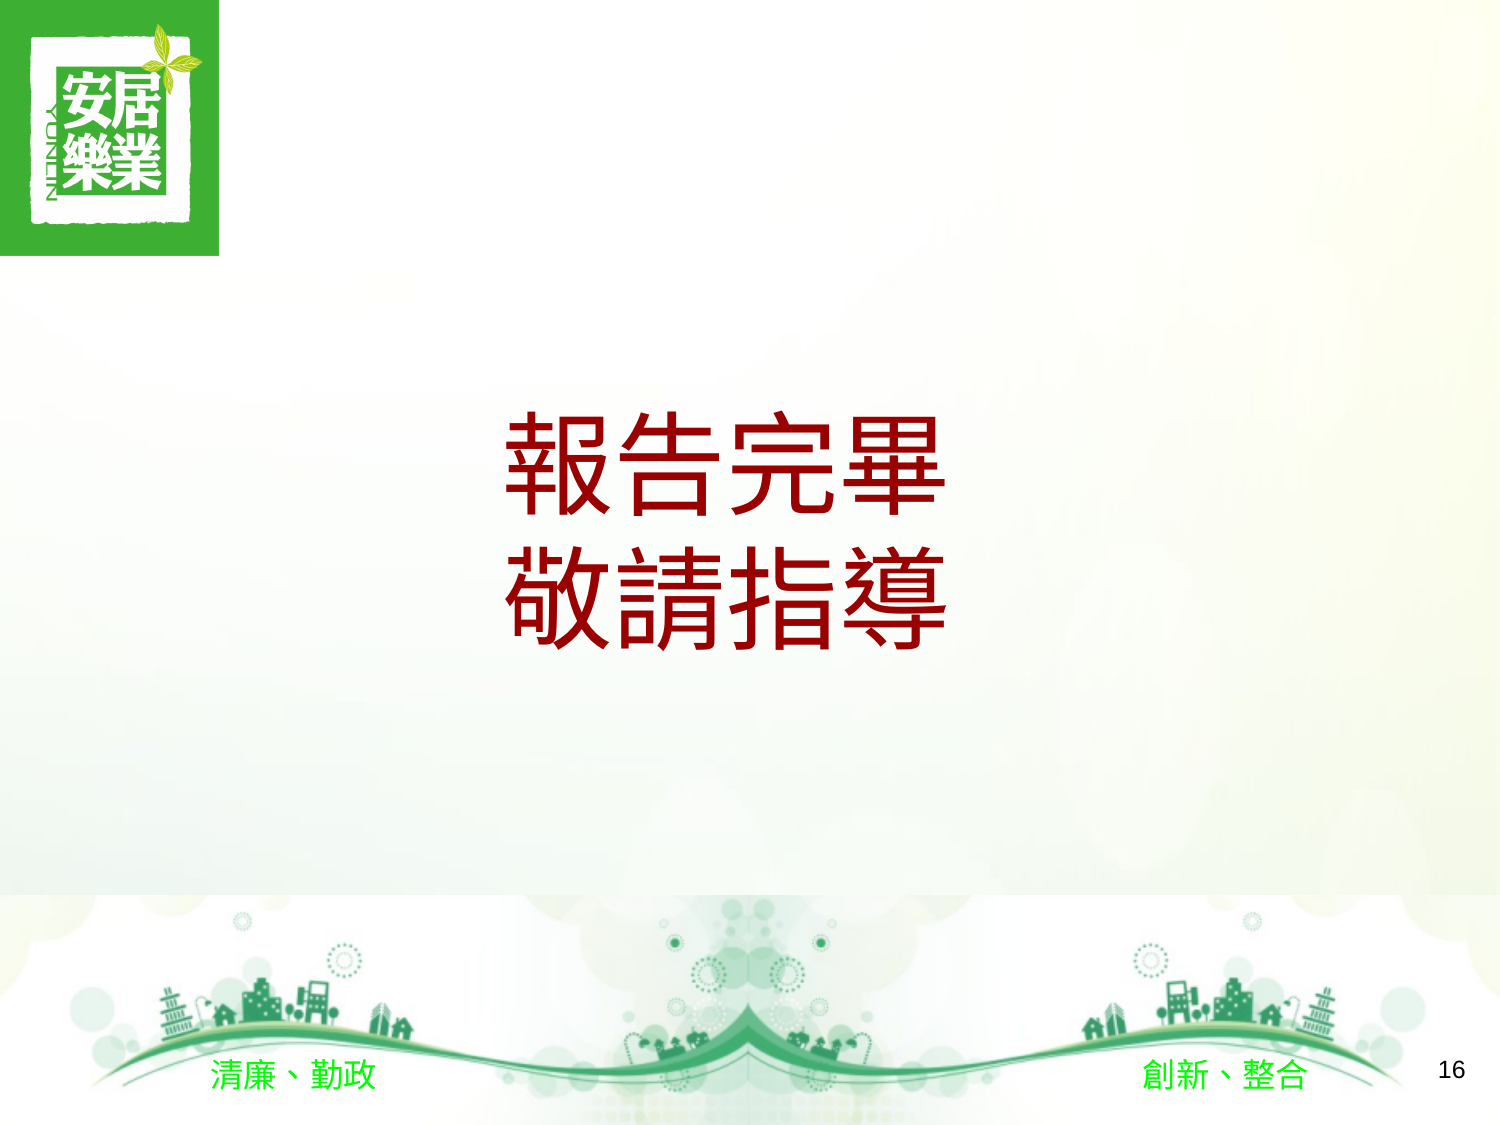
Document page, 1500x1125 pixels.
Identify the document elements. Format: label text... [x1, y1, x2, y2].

text_box 報告完畢 敬請指導 [360, 387, 1093, 765]
